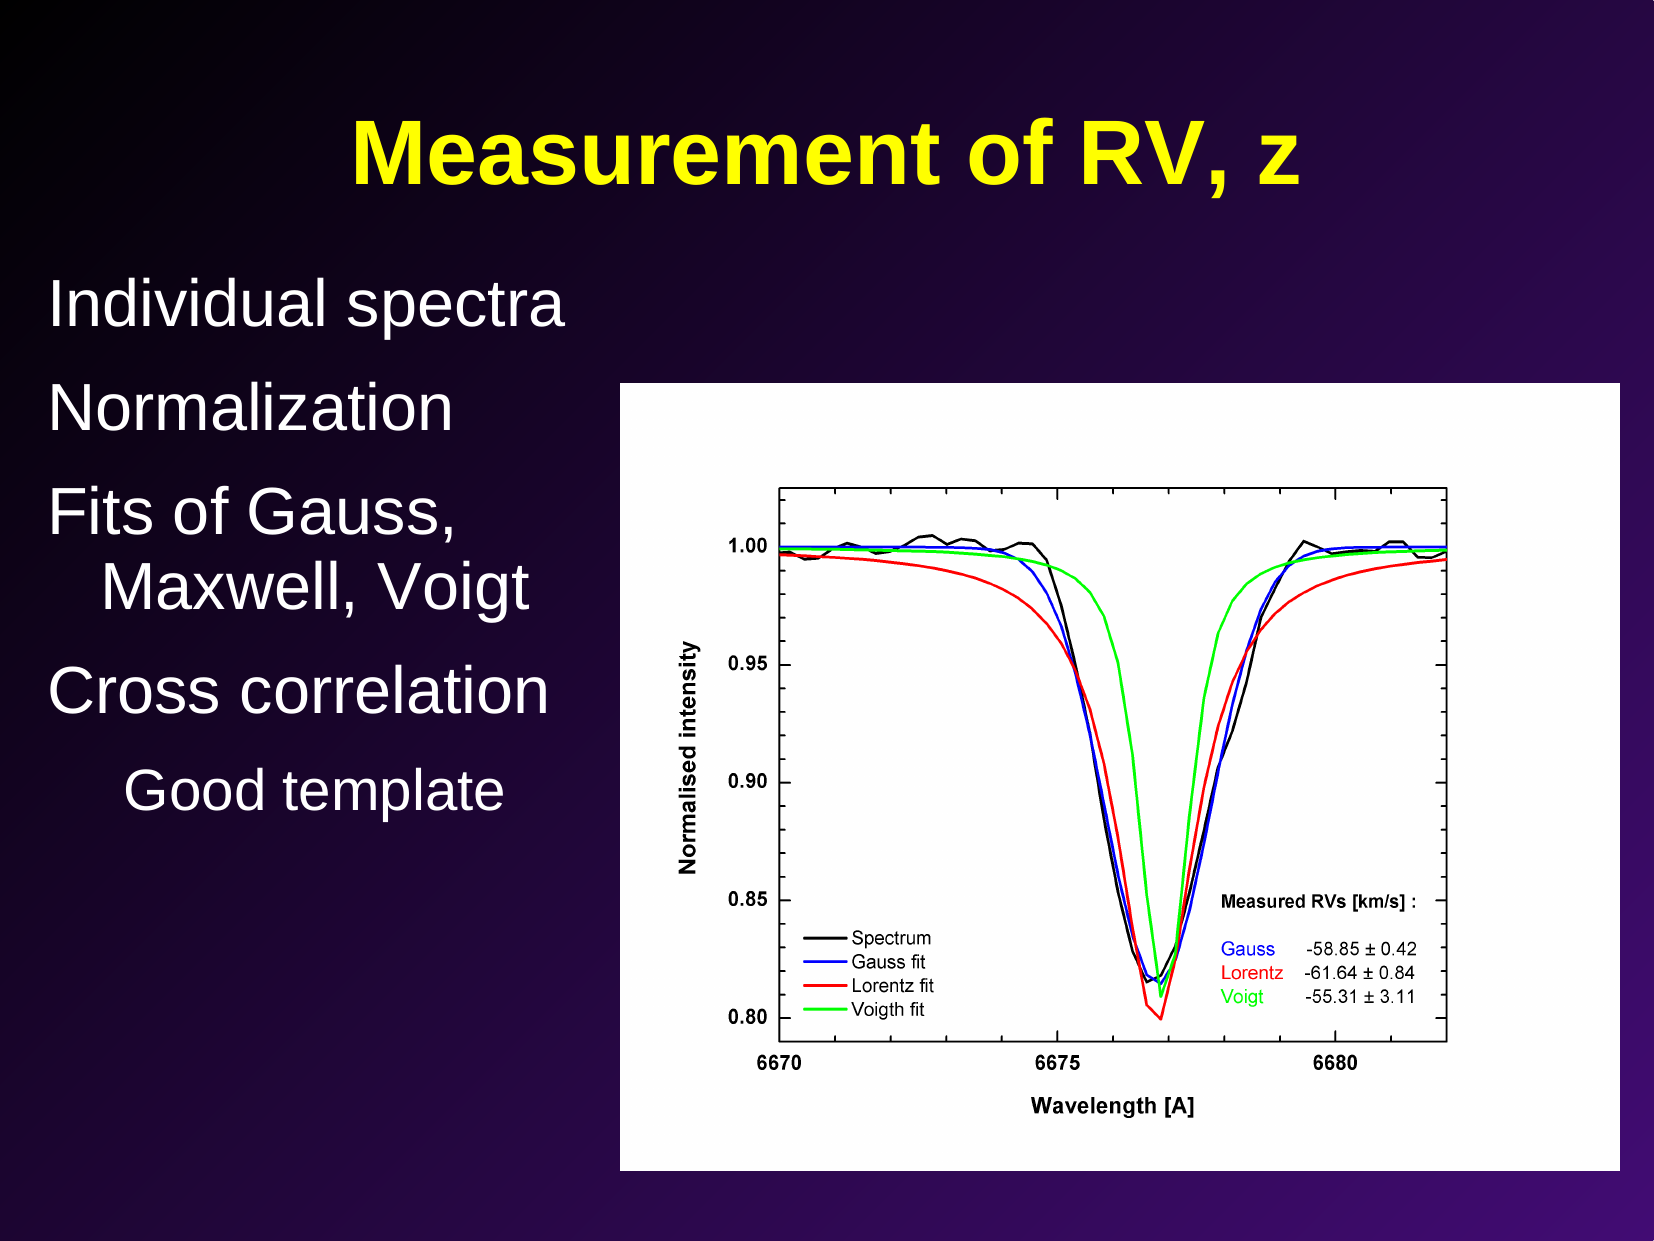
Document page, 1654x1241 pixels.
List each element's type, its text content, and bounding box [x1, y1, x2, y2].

list Individual spectra Normalization Fits of Gauss, Maxwell, Voigt Cross correlation Good template [29, 265, 650, 823]
title Measurement of RV, z [82, 49, 1571, 257]
picture [620, 383, 1620, 1171]
